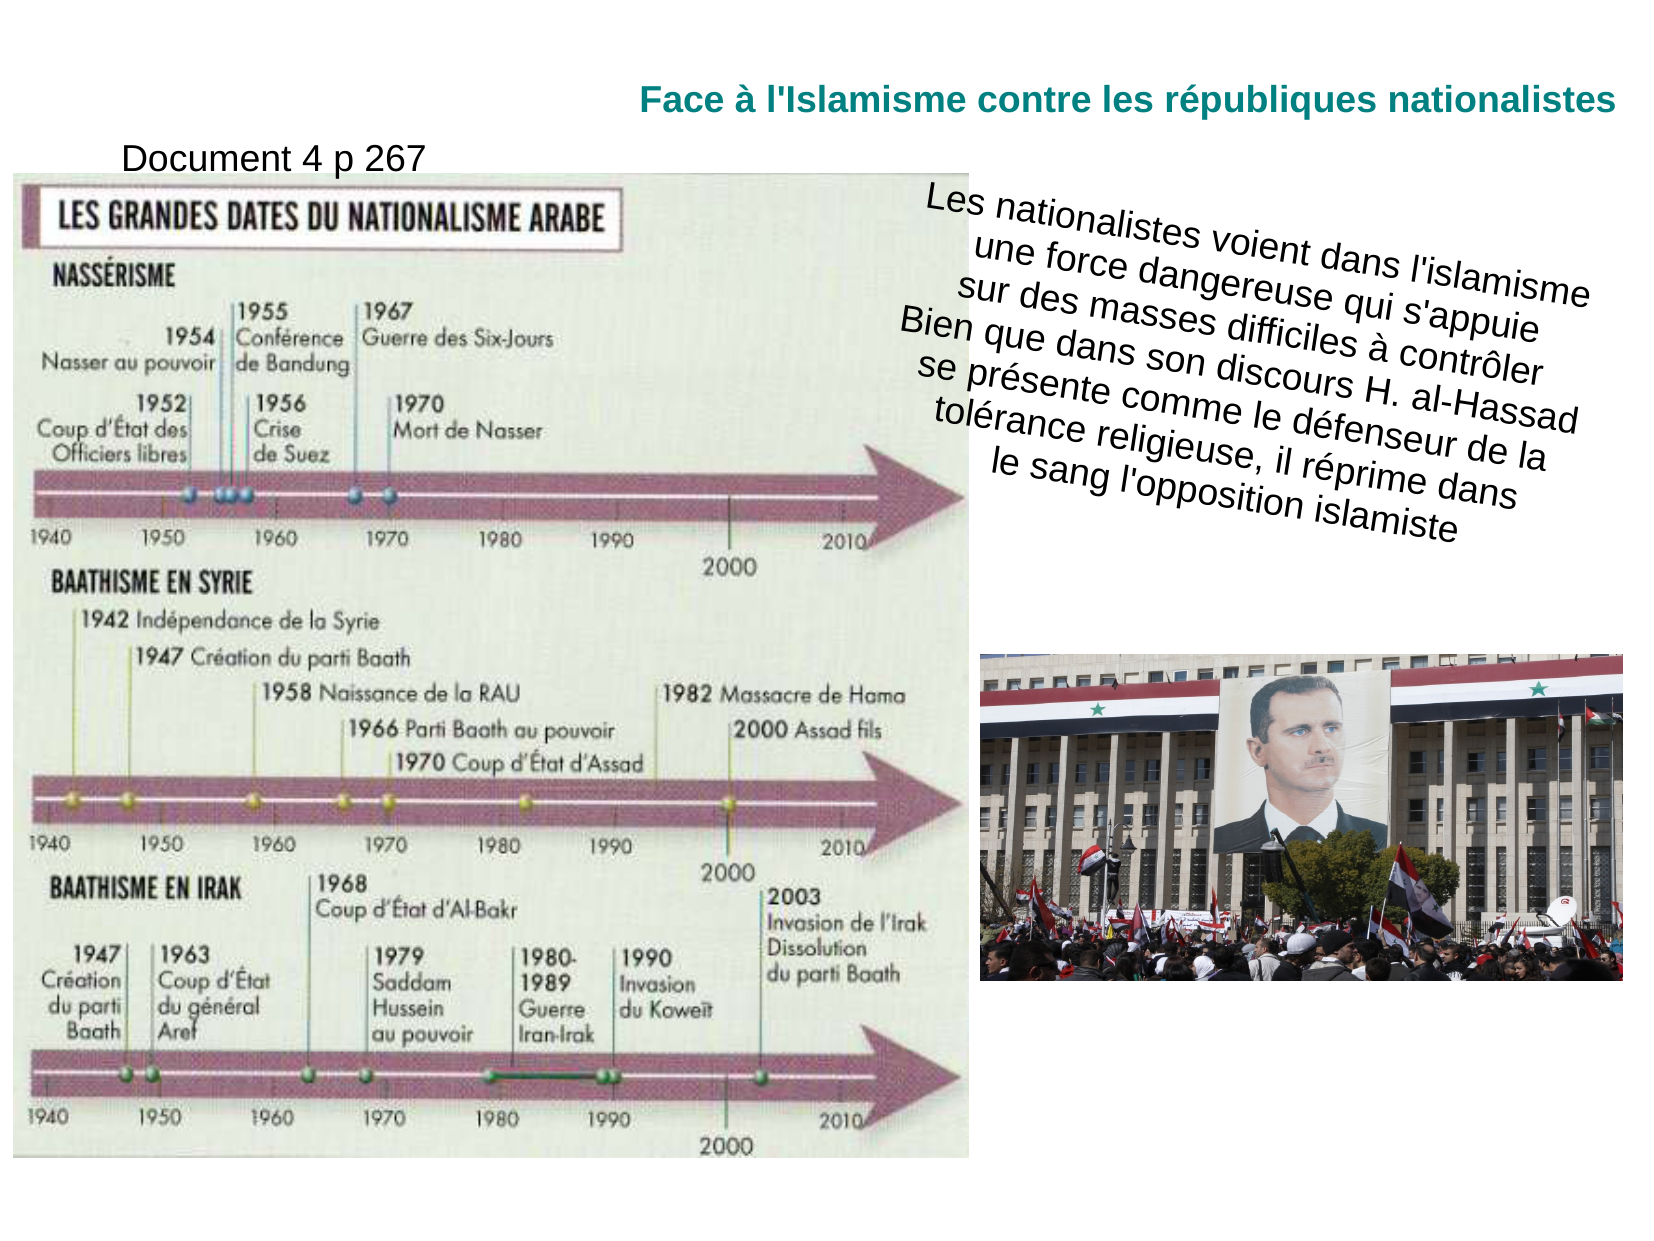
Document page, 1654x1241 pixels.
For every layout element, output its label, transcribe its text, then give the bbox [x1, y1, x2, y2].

text_box Les nationalistes voient dans l'islamisme une force dangereuse qui s'appuie sur des masses difficiles à contrôler Bien que dans son discours H. al-Hassad se présente comme le défenseur de la tolérance religieuse, il réprime dans le sang l'opposition islamiste [862, 162, 1628, 579]
picture [13, 173, 969, 1158]
text_box Document 4 p 267 [106, 129, 442, 187]
text_box Face à l'Islamisme contre les républiques nationalistes [614, 70, 1643, 129]
picture [980, 654, 1623, 981]
